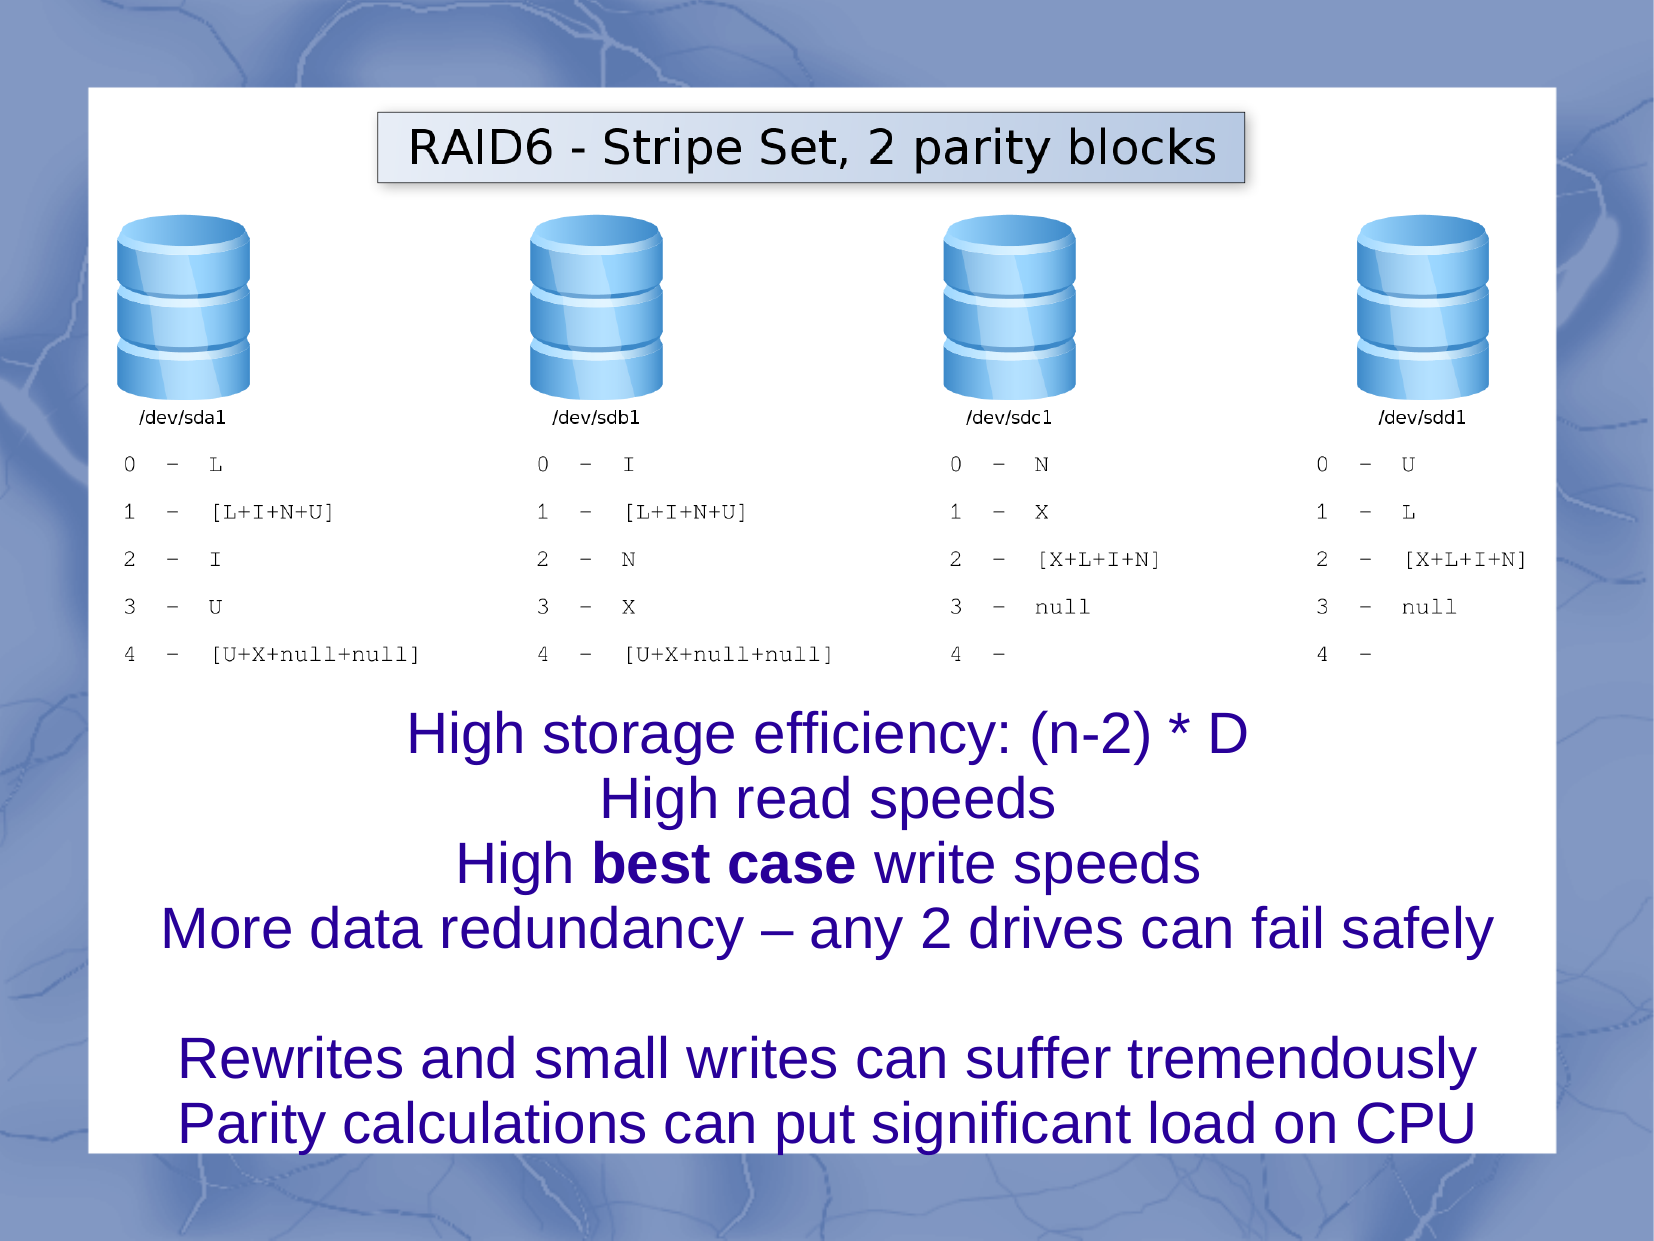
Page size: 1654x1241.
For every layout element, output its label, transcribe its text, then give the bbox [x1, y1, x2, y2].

picture [0, 0, 1654, 1241]
title High storage efficiency: (n-2) * D High read speeds High best case write speeds More data redundancy – any 2 drives can fail safely Rewrites and small writes can suffer tremendously Parity calculations can put significant load on CPU [120, 700, 1538, 1157]
